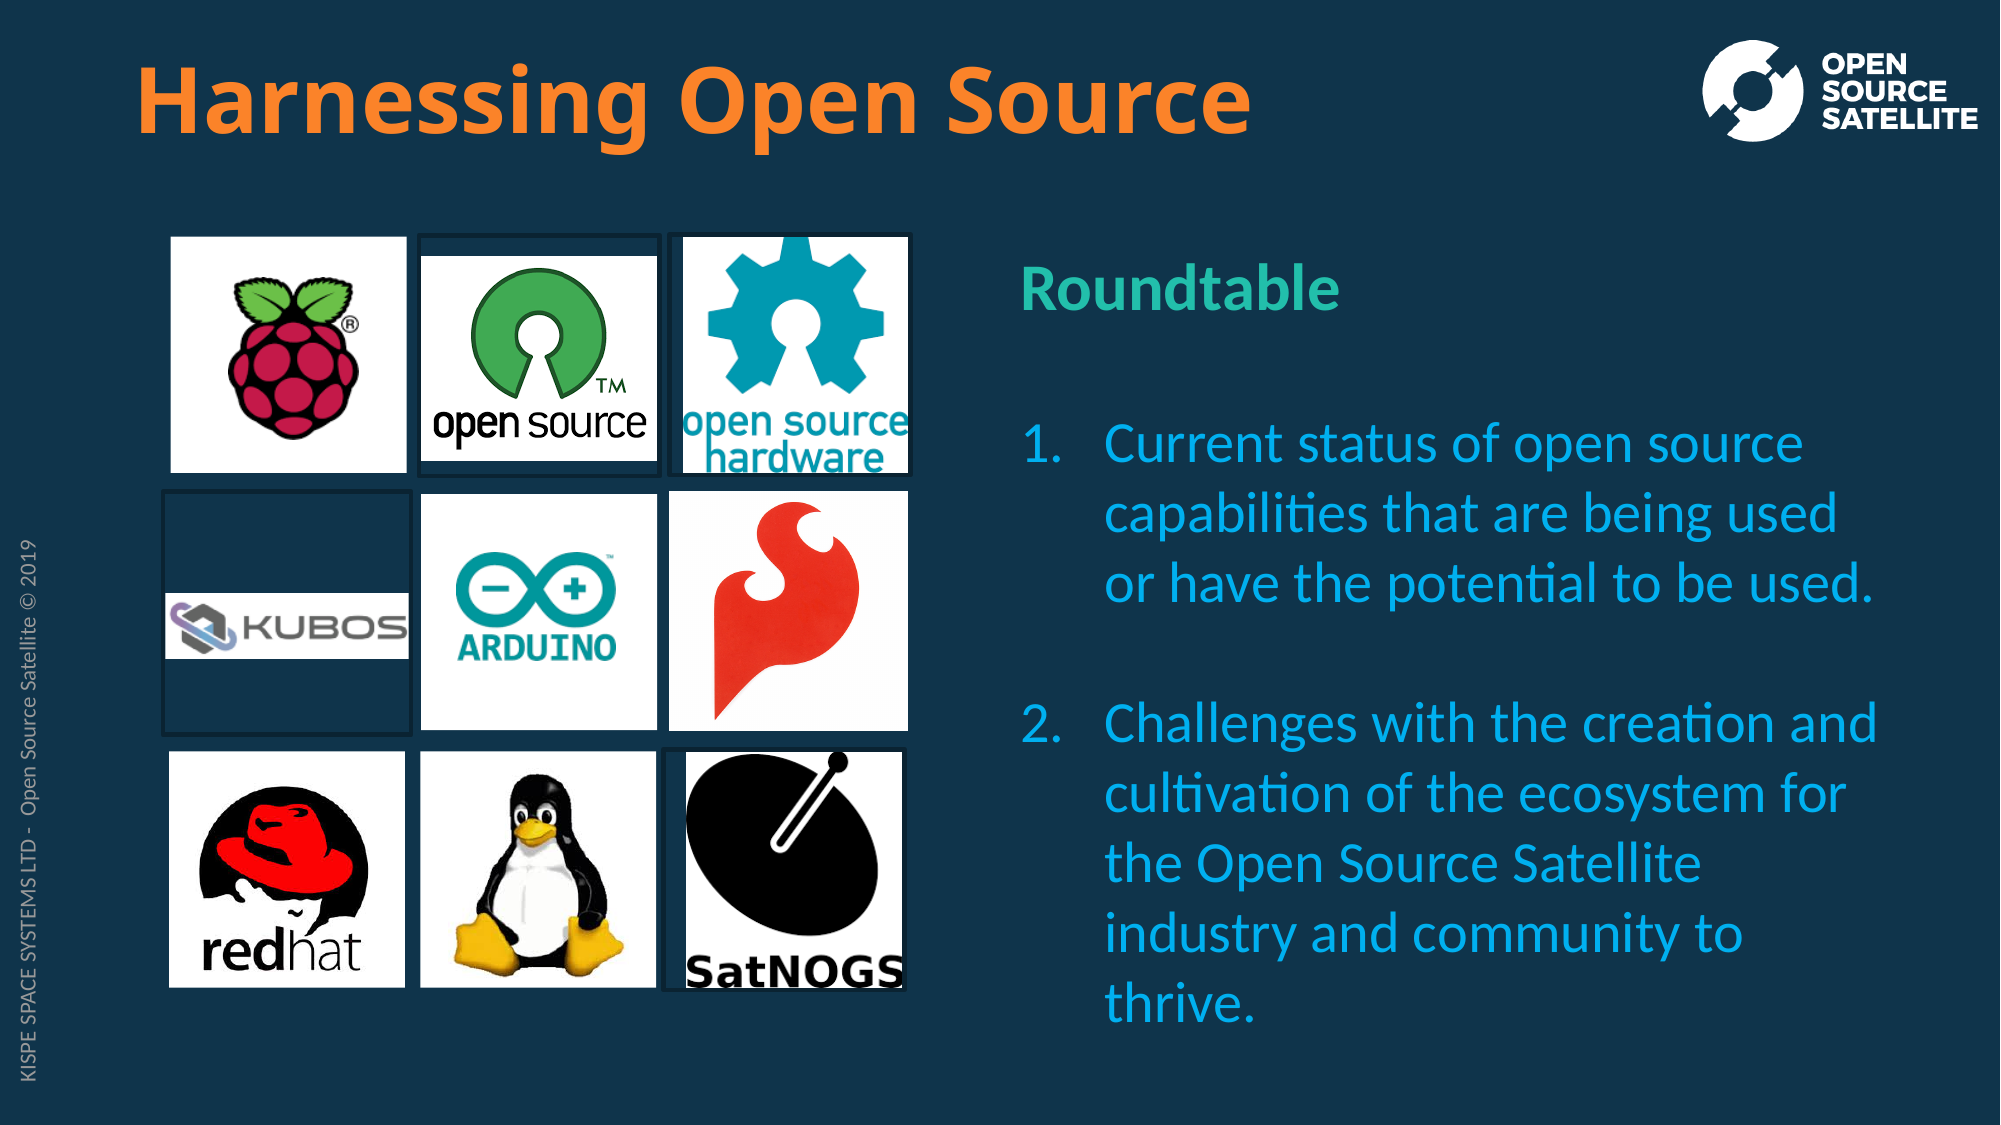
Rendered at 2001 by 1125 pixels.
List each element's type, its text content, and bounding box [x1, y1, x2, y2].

picture [228, 277, 359, 441]
picture [448, 768, 629, 982]
picture [456, 552, 616, 661]
text_box [420, 751, 657, 988]
picture [165, 494, 409, 733]
text_box [169, 751, 405, 988]
text_box [170, 236, 407, 473]
picture [669, 491, 908, 731]
text_box Roundtable Current status of open source capabilities that are being used or have the potential to be used. Challenges with the creation and cultivation of the ecosystem for the Open Source Satellite industry and community to thrive. [1005, 236, 1894, 1042]
picture [672, 236, 908, 473]
picture [421, 237, 658, 474]
text_box [421, 494, 658, 731]
picture [665, 751, 903, 988]
text_box Harnessing Open Source [0, 2, 2000, 205]
picture [195, 783, 370, 974]
